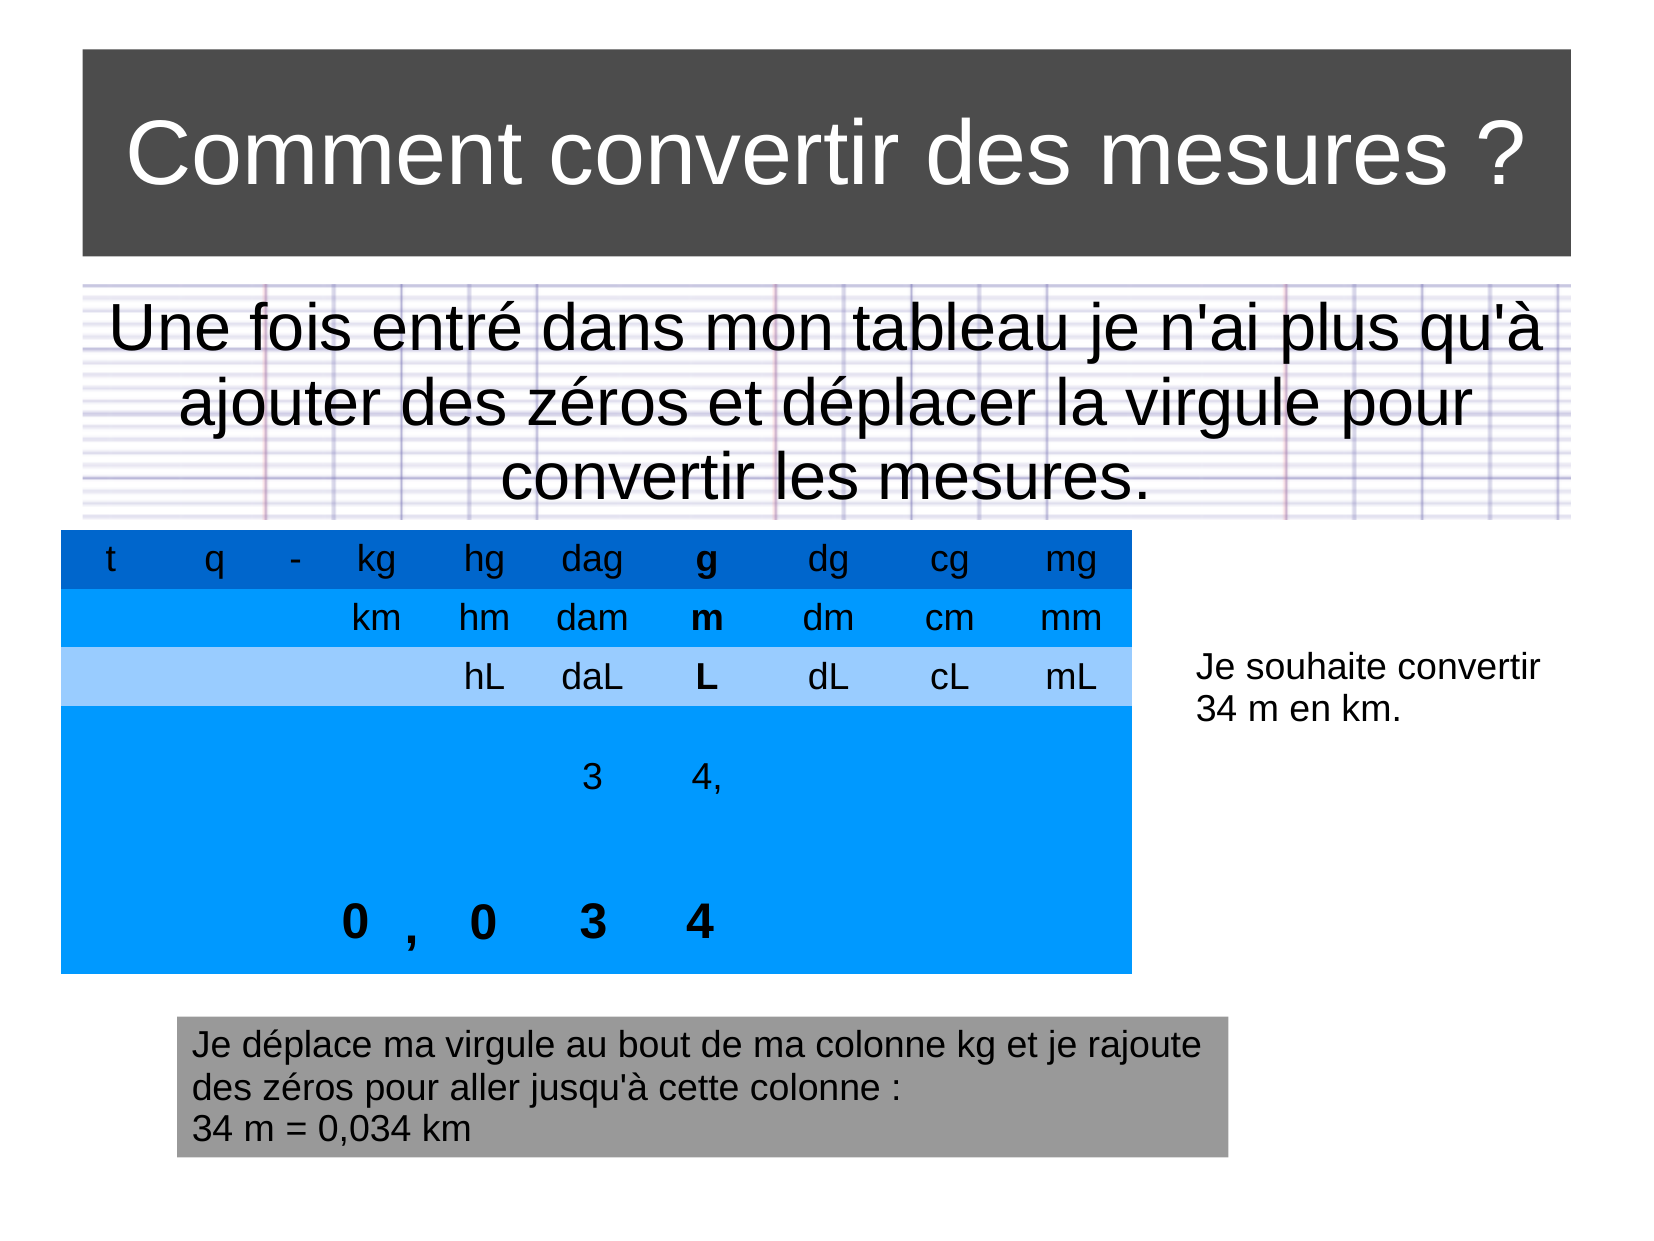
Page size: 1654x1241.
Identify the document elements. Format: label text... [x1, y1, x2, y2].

table_cell [269, 589, 323, 647]
table_cell hL [431, 647, 539, 706]
table_cell mm [1011, 589, 1132, 647]
title Comment convertir des mesures ? [82, 49, 1571, 257]
text_box Je déplace ma virgule au bout de ma colonne kg et je rajoute des zéros pour aller jusqu'à cette colonne : 34 m = 0,034 km [177, 1016, 1229, 1158]
table_cell dam [539, 589, 646, 647]
table_cell [1011, 706, 1132, 974]
table_header cg [889, 530, 1011, 589]
table_cell [161, 647, 269, 706]
text_box Je souhaite convertir 34 m en km. [1181, 637, 1595, 737]
table_cell daL [539, 647, 646, 706]
table_cell dL [768, 647, 889, 706]
table_cell [269, 706, 323, 974]
table_cell cL [889, 647, 1011, 706]
table_cell cm [889, 589, 1011, 647]
table_cell 3 [539, 706, 646, 887]
table_cell hm [431, 589, 539, 647]
table_header dag [539, 530, 646, 589]
table_header q [161, 530, 269, 589]
table_cell [61, 706, 161, 974]
table_cell mL [1011, 647, 1132, 706]
subtitle Une fois entré dans mon tableau je n'ai plus qu'à ajouter des zéros et déplacer la virgule pour convertir les mesures. [82, 284, 1571, 520]
table_header kg [323, 530, 431, 589]
text_box 0 [326, 885, 471, 969]
table_cell [323, 706, 431, 974]
table_header - [269, 530, 323, 589]
table_header t [61, 530, 161, 589]
table_cell 3 [539, 969, 646, 974]
table_cell dm [768, 589, 889, 647]
table_header mg [1011, 530, 1132, 589]
table_cell [269, 647, 323, 706]
table_cell [161, 589, 269, 647]
table_cell [431, 706, 539, 887]
table_cell [61, 589, 161, 647]
table_header dg [768, 530, 889, 589]
text_box 4 [671, 885, 815, 969]
text_box , [389, 969, 534, 974]
table_header hg [431, 530, 539, 589]
table_cell [61, 647, 161, 706]
table_cell [889, 706, 1011, 974]
table_cell km [323, 589, 431, 647]
text_box 0 [454, 887, 599, 970]
text_box 3 [564, 885, 671, 969]
table_cell 4, [646, 969, 768, 974]
table_cell m [646, 589, 768, 647]
table_cell [323, 647, 431, 706]
table_cell 4, [646, 706, 768, 885]
table_cell [768, 706, 889, 974]
table_cell [161, 706, 269, 974]
table_header g [646, 530, 768, 589]
table_cell L [646, 647, 768, 706]
